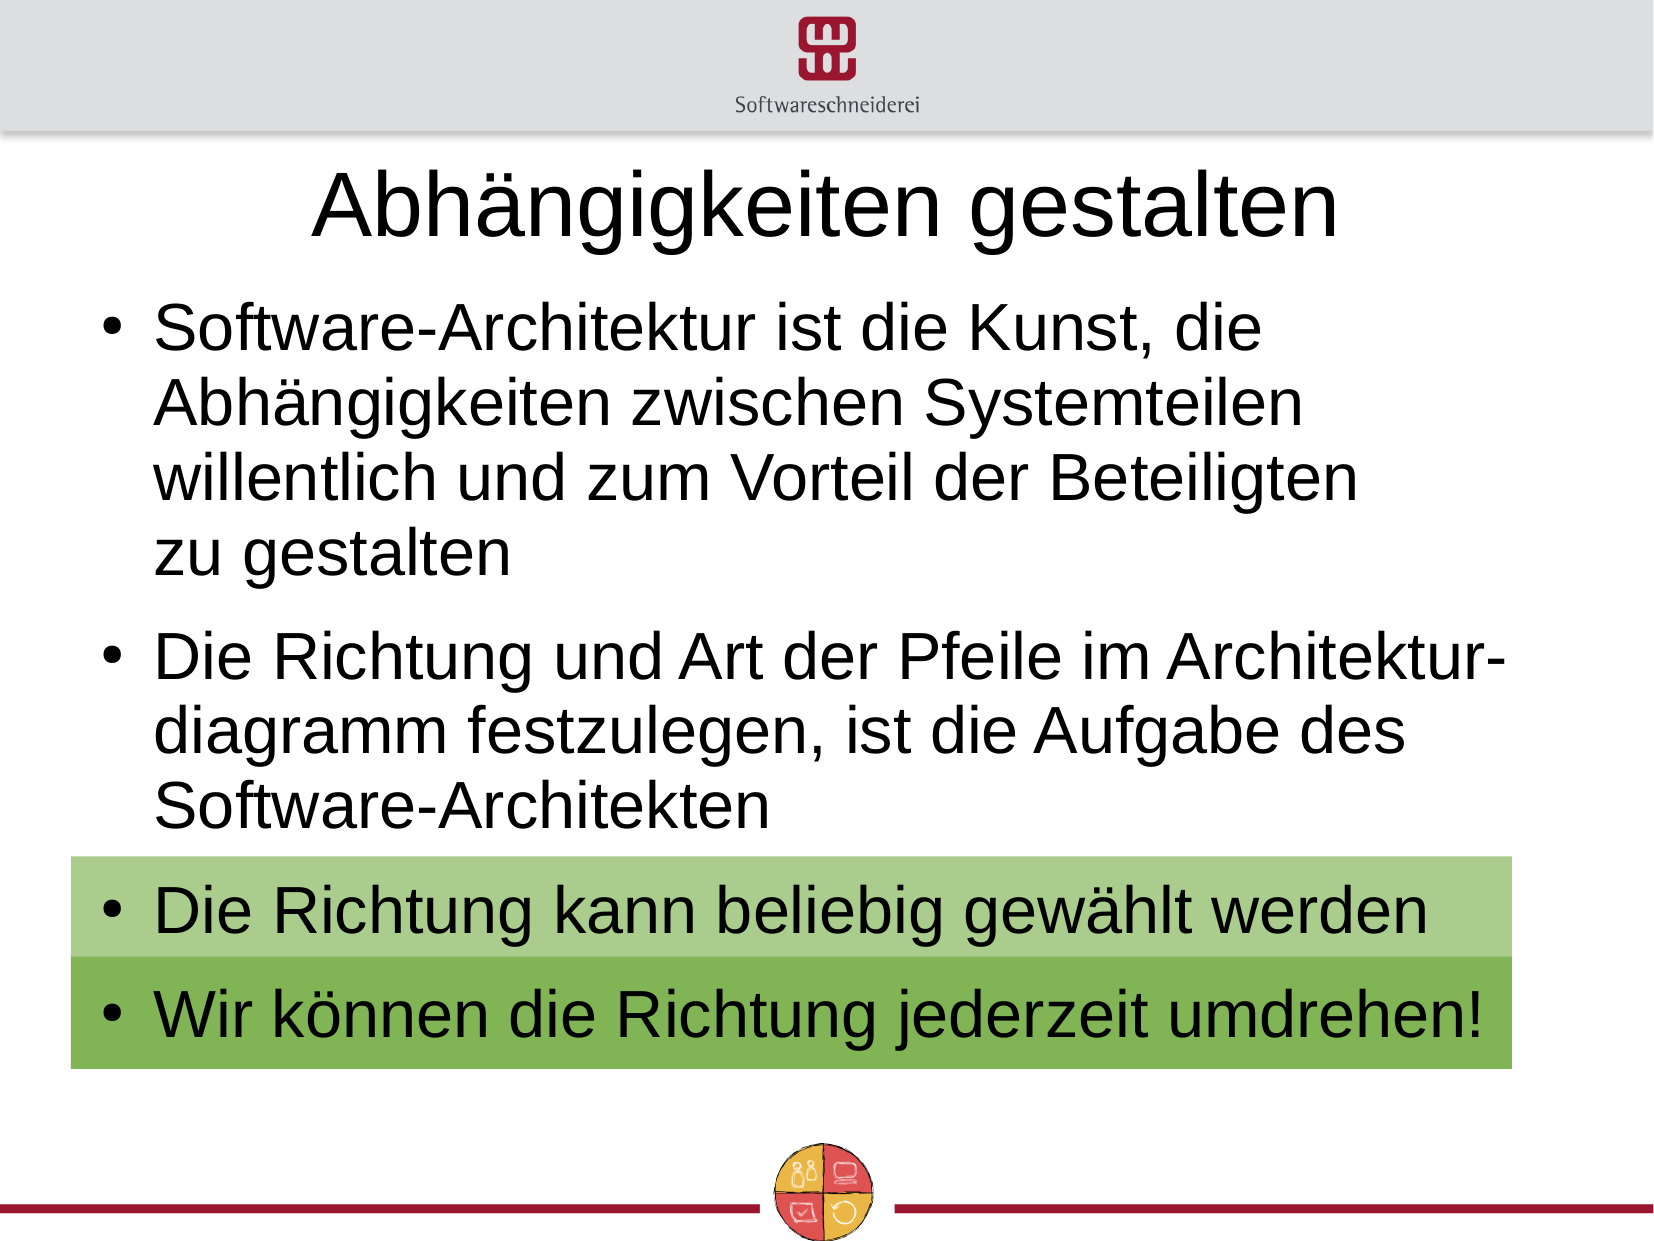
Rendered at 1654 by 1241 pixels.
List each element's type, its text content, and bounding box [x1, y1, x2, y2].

picture [0, 0, 1654, 1241]
list Software-Architektur ist die Kunst, die Abhängigkeiten zwischen Systemteilen willentlich und zum Vorteil der Beteiligten zu gestalten Die Richtung und Art der Pfeile im Architektur-diagramm festzulegen, ist die Aufgabe des Software-Architekten Die Richtung kann beliebig gewählt werden Wir können die Richtung jederzeit umdrehen! [82, 290, 1571, 1047]
title Abhängigkeiten gestalten [82, 147, 1571, 257]
text_box [70, 856, 1512, 1069]
